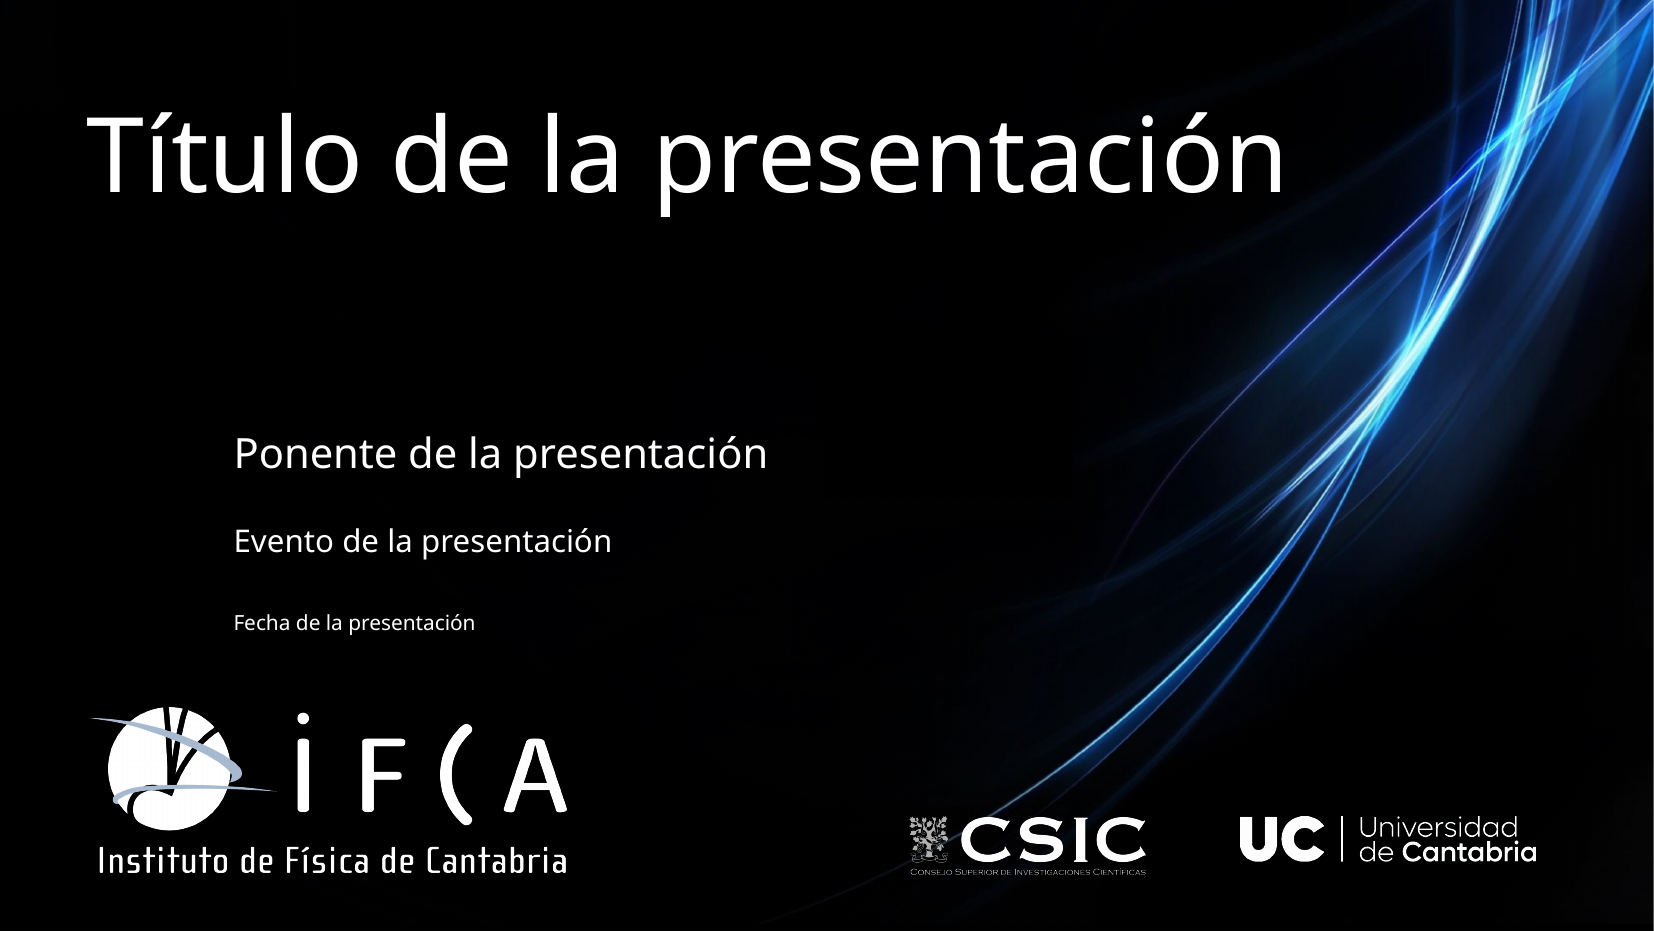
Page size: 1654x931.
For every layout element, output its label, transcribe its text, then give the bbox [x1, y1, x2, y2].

text_box Fecha de la presentación [218, 602, 1063, 644]
subtitle Ponente de la presentación [218, 419, 1063, 497]
text_box Evento de la presentación [218, 513, 1063, 585]
title Título de la presentación [71, 80, 1418, 355]
picture [0, 0, 1654, 931]
